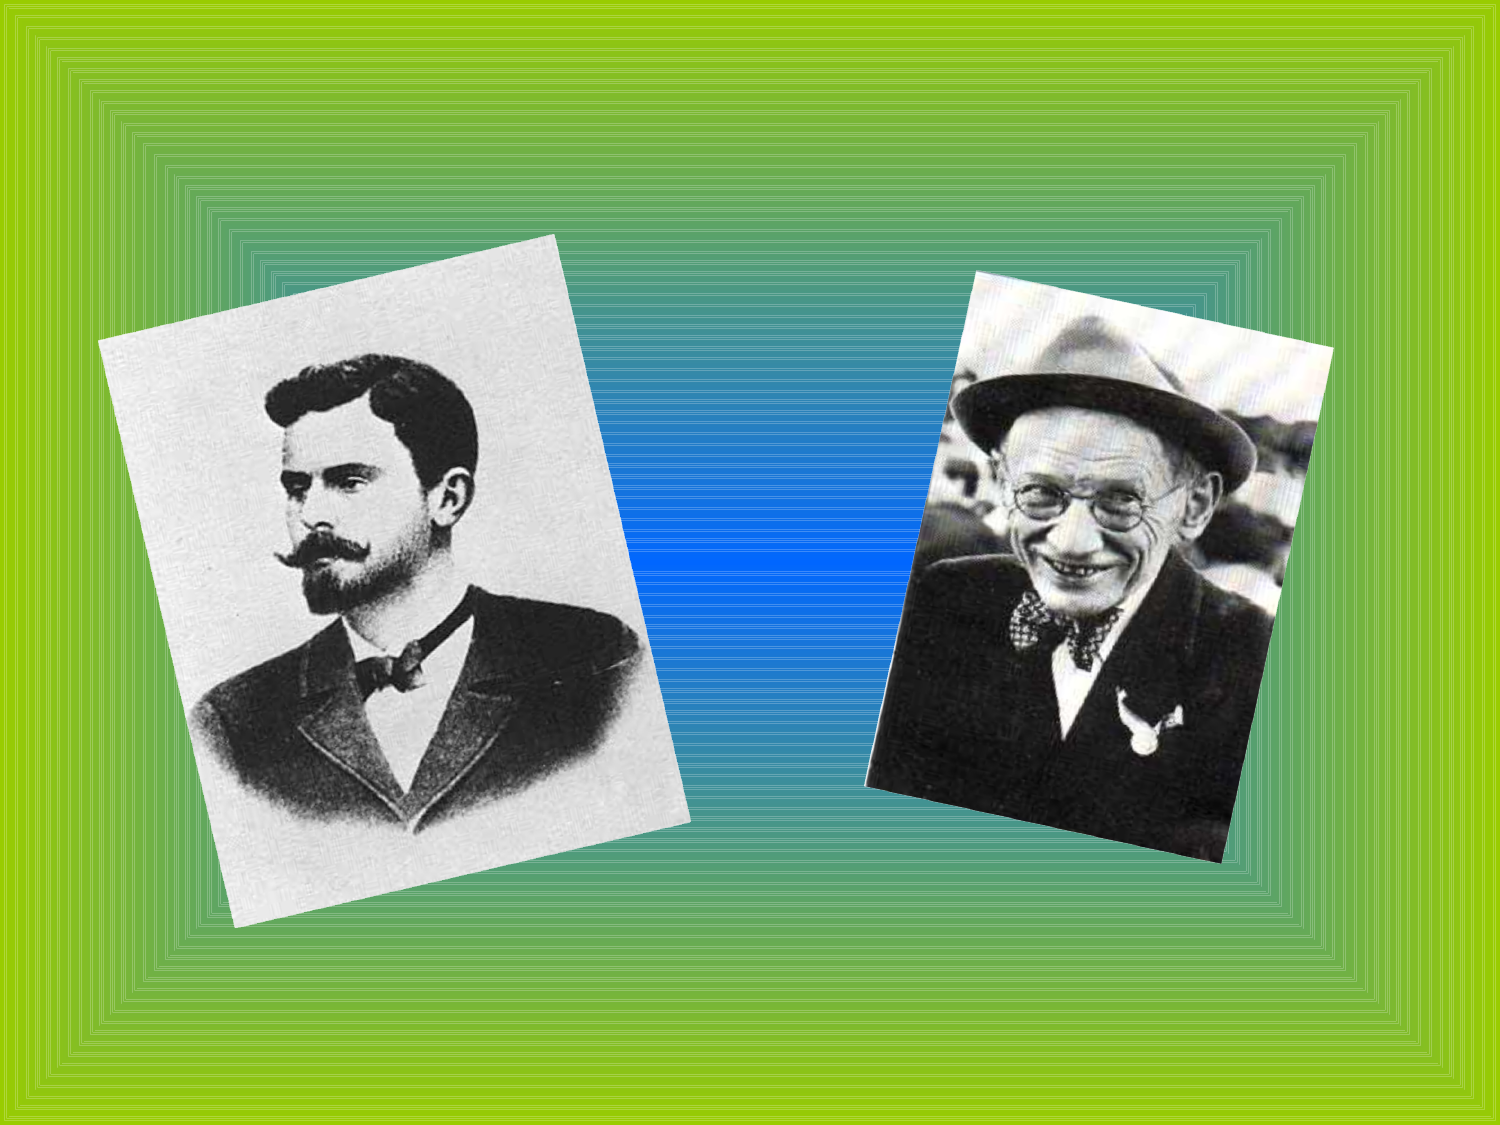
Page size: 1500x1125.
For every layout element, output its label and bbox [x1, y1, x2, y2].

picture [863, 269, 1334, 864]
picture [97, 233, 691, 928]
